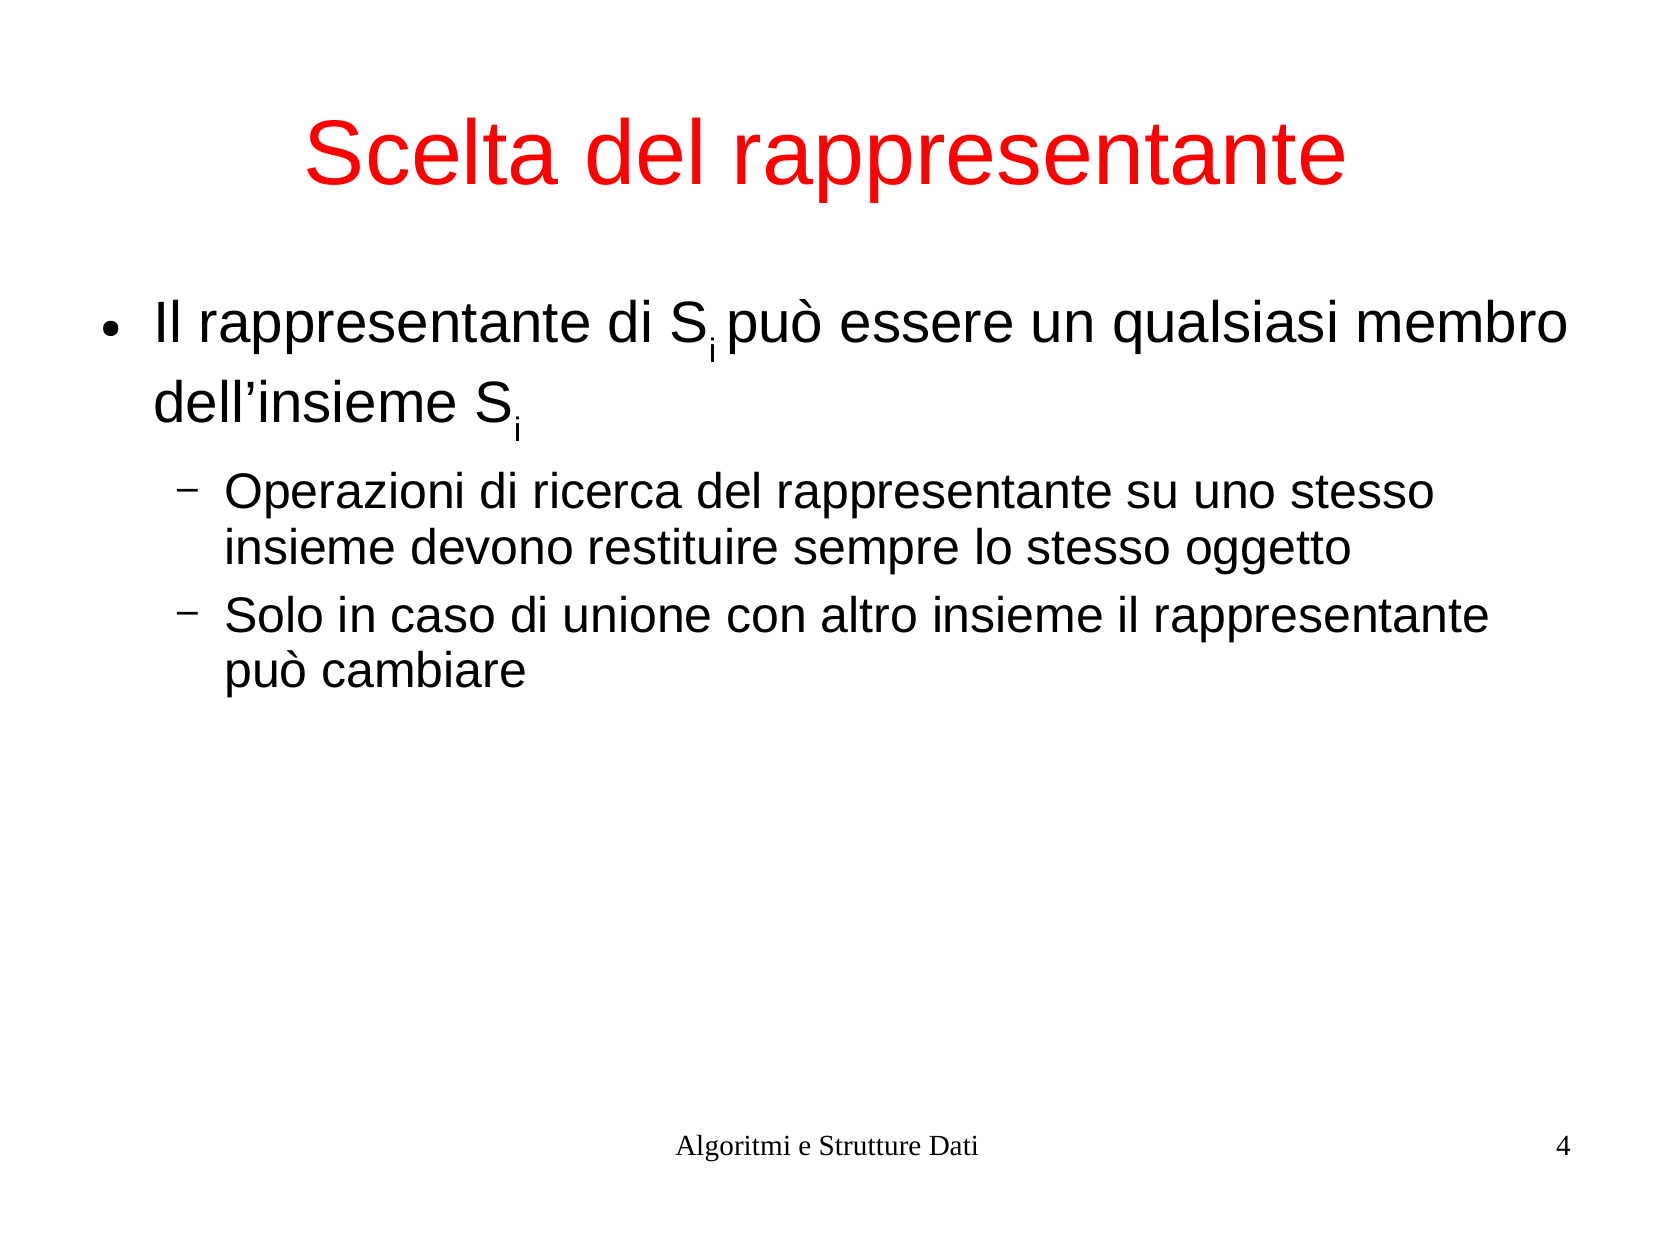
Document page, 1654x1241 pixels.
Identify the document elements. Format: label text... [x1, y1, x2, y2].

title Scelta del rappresentante [82, 49, 1571, 257]
list Il rappresentante di Si può essere un qualsiasi membro dell’insieme Si Operazioni di ricerca del rappresentante su uno stesso insieme devono restituire sempre lo stesso oggetto Solo in caso di unione con altro insieme il rappresentante può cambiare [82, 290, 1571, 1109]
